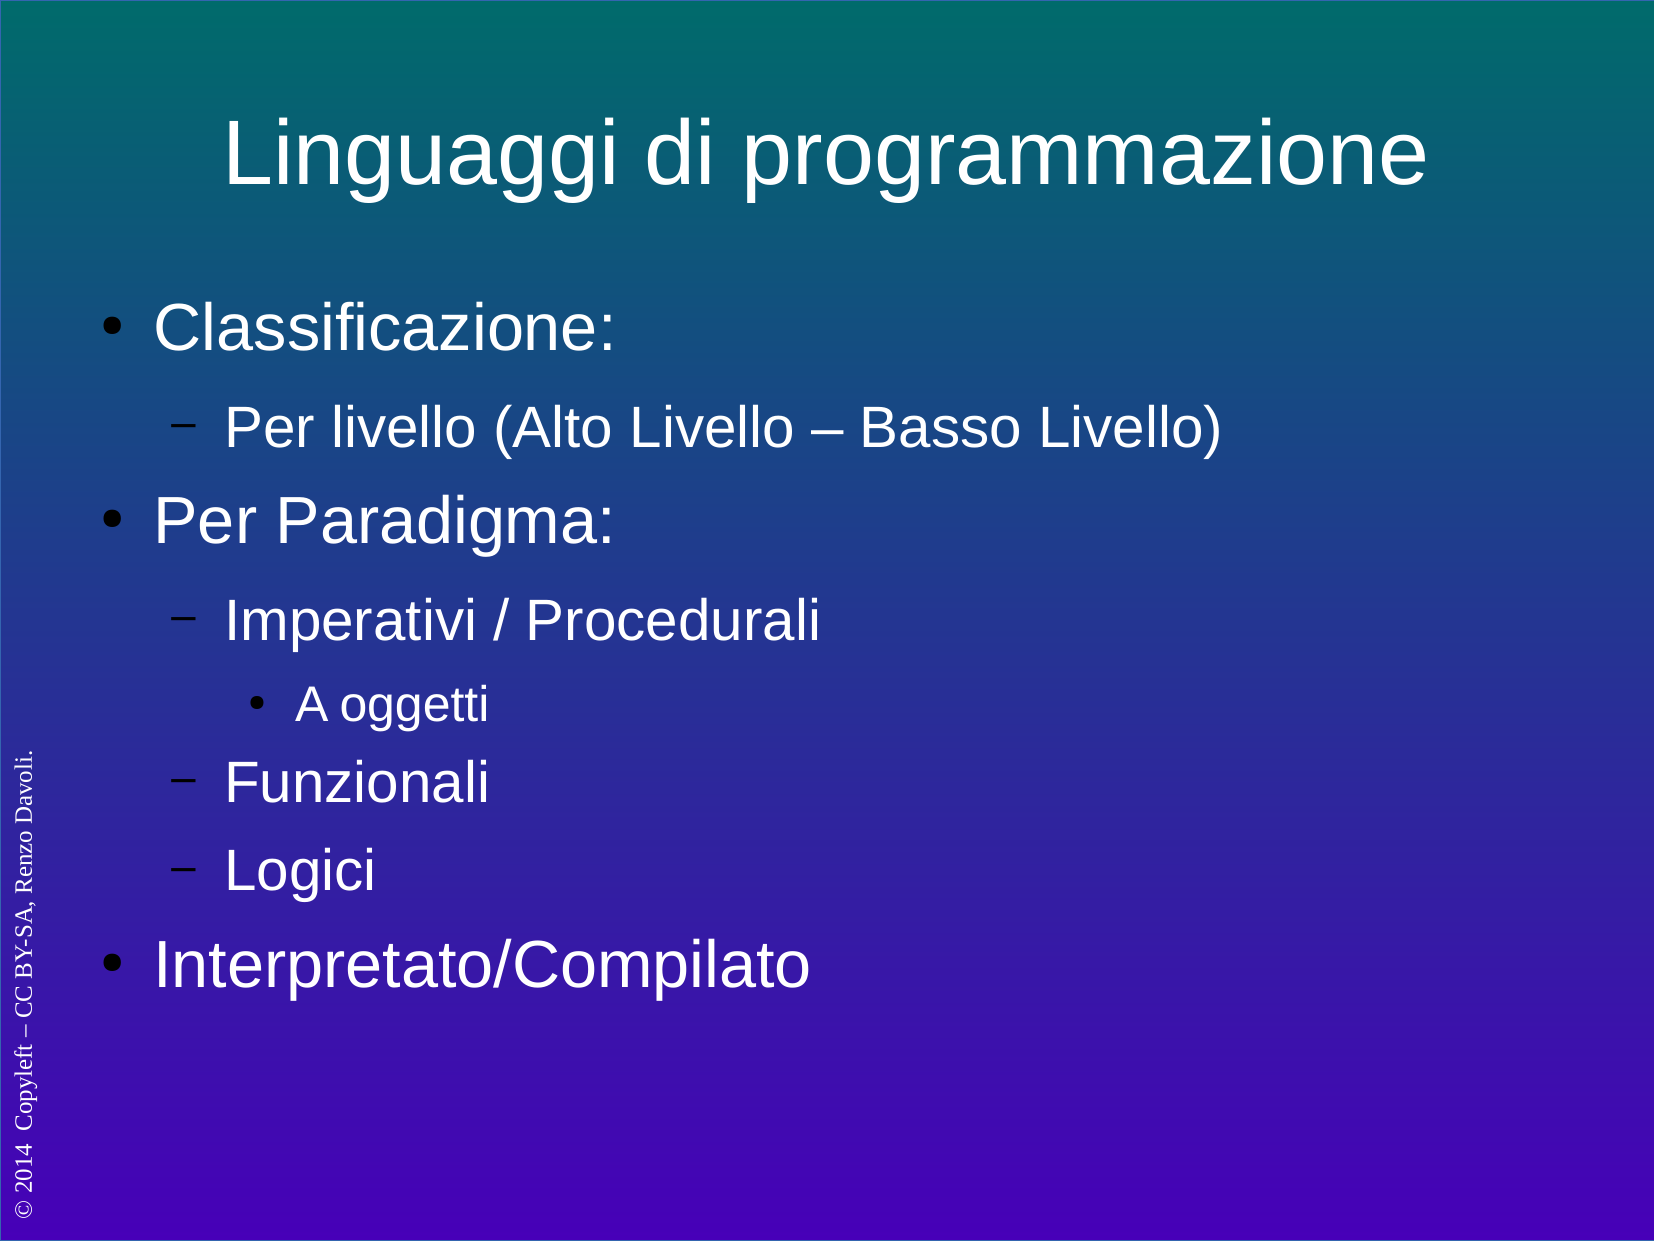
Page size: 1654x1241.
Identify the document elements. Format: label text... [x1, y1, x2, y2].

title Linguaggi di programmazione [82, 49, 1571, 257]
list Classificazione: Per livello (Alto Livello – Basso Livello) Per Paradigma: Imperativi / Procedurali A oggetti Funzionali Logici Interpretato/Compilato [82, 290, 1571, 1156]
